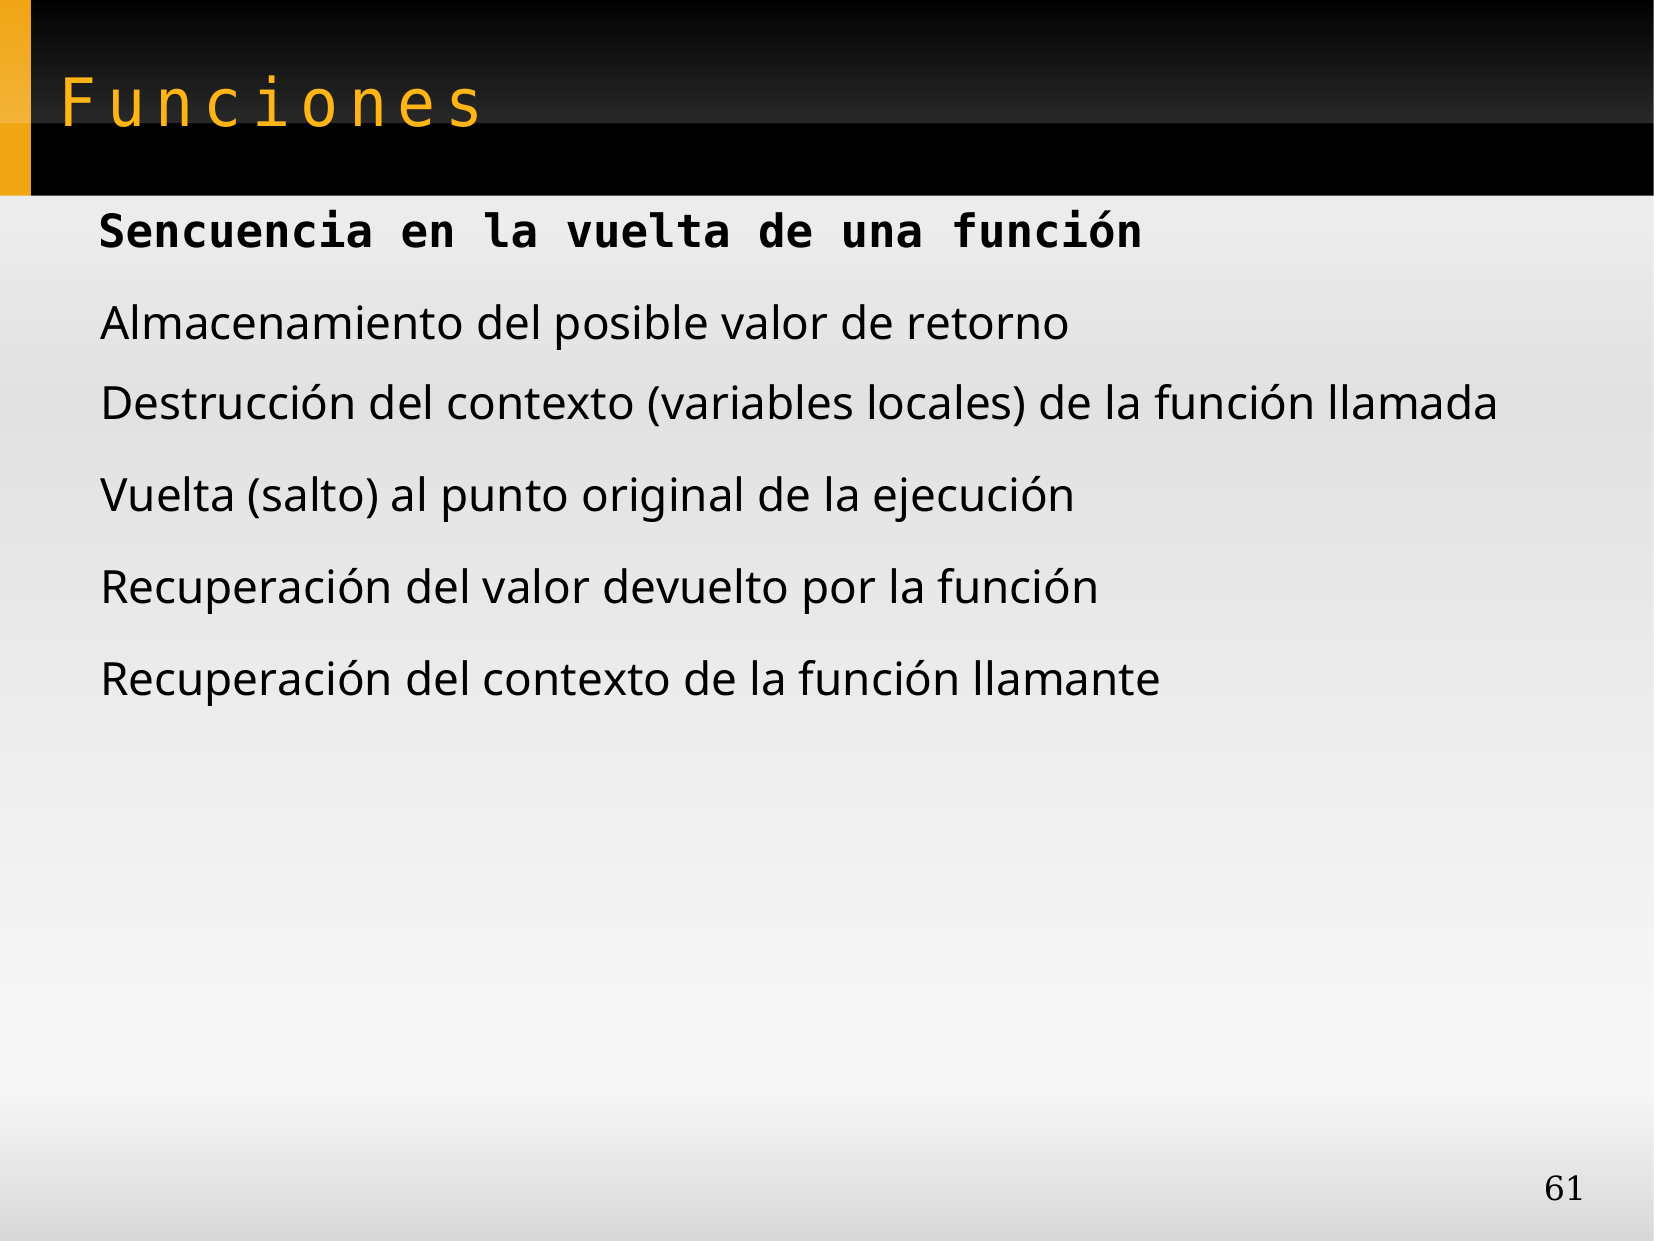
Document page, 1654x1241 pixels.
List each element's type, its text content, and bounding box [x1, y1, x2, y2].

title Funciones [59, 29, 1595, 178]
list Almacenamiento del posible valor de retorno Destrucción del contexto (variables locales) de la función llamada Vuelta (salto) al punto original de la ejecución Recuperación del valor devuelto por la función Recuperación del contexto de la función llamante [82, 290, 1571, 1109]
picture [0, 0, 1654, 1241]
text_box Sencuencia en la vuelta de una función [83, 197, 1158, 266]
